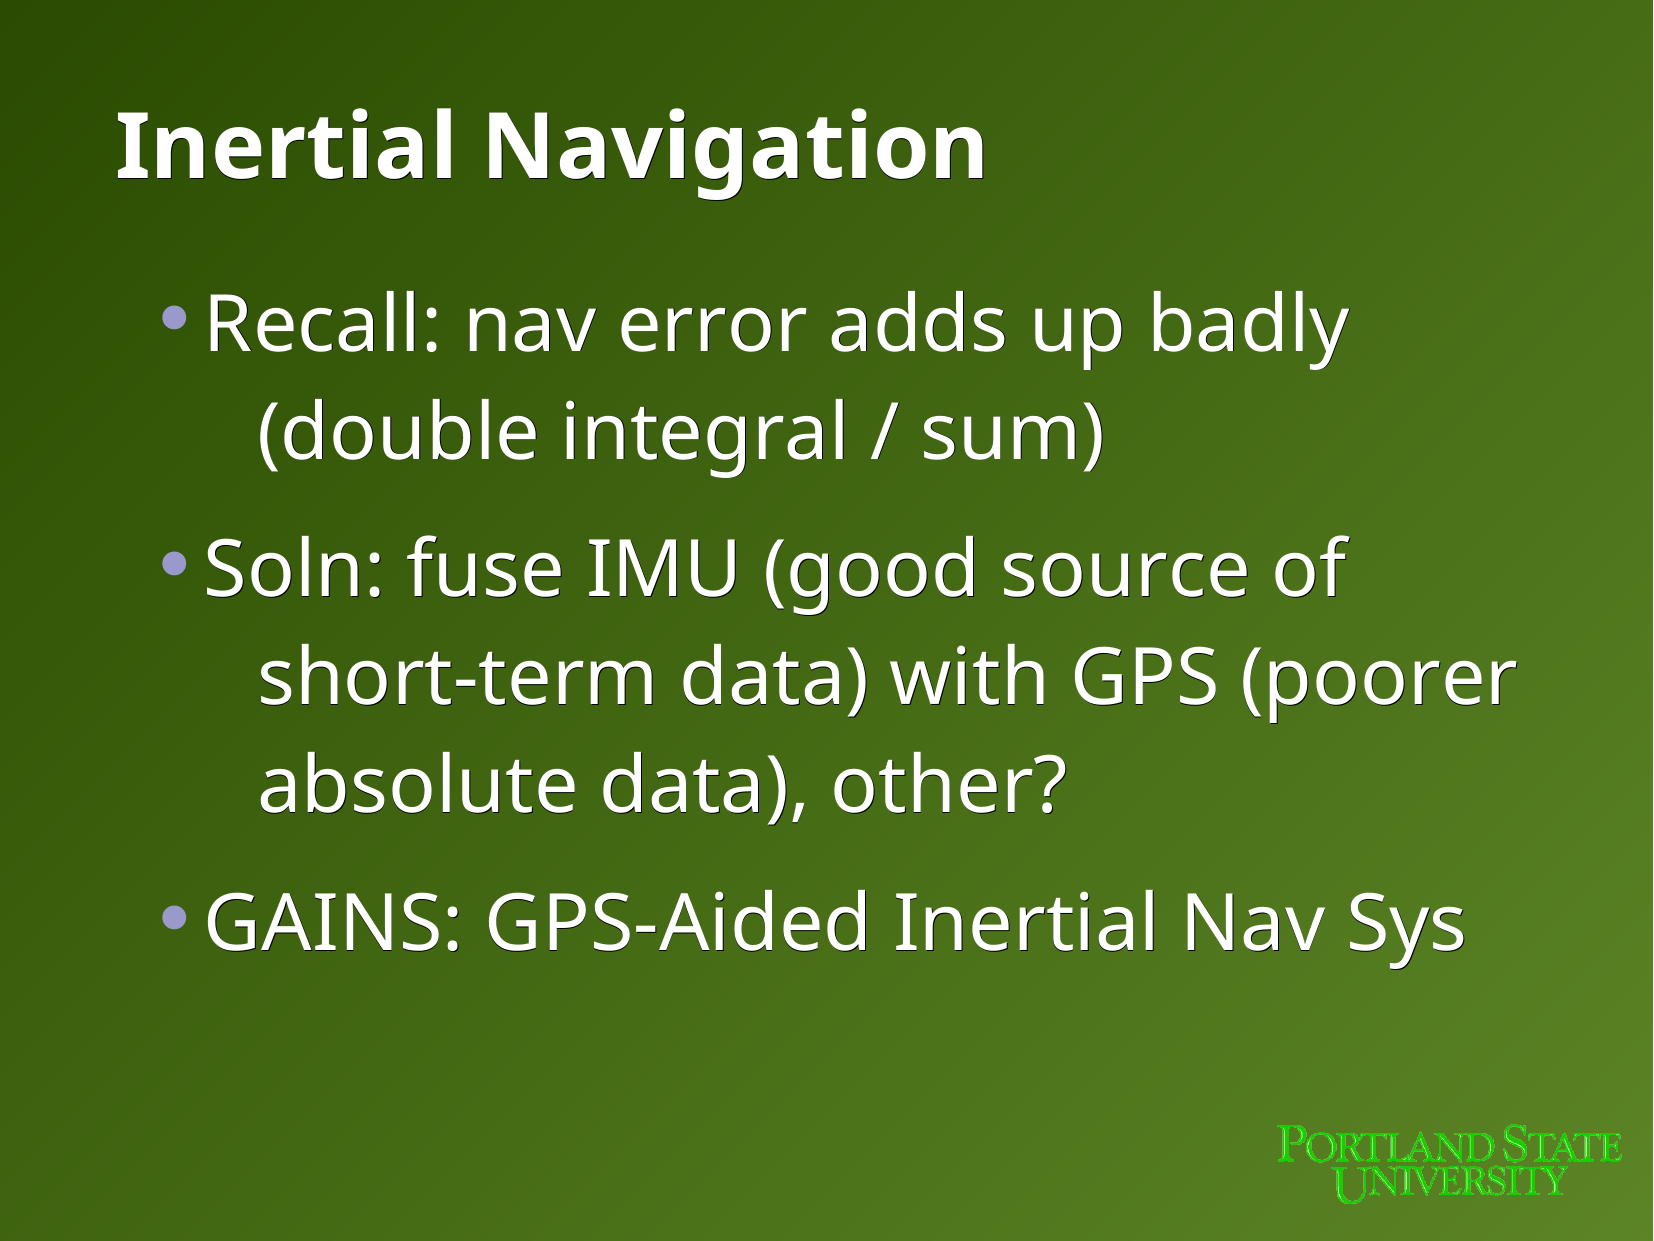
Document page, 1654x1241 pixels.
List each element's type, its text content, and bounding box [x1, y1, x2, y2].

picture [1277, 1124, 1622, 1204]
list Recall: nav error adds up badly (double integral / sum) Soln: fuse IMU (good source of short-term data) with GPS (poorer absolute data), other? GAINS: GPS-Aided Inertial Nav Sys [115, 266, 1527, 1049]
title Inertial Navigation [115, 86, 1527, 200]
